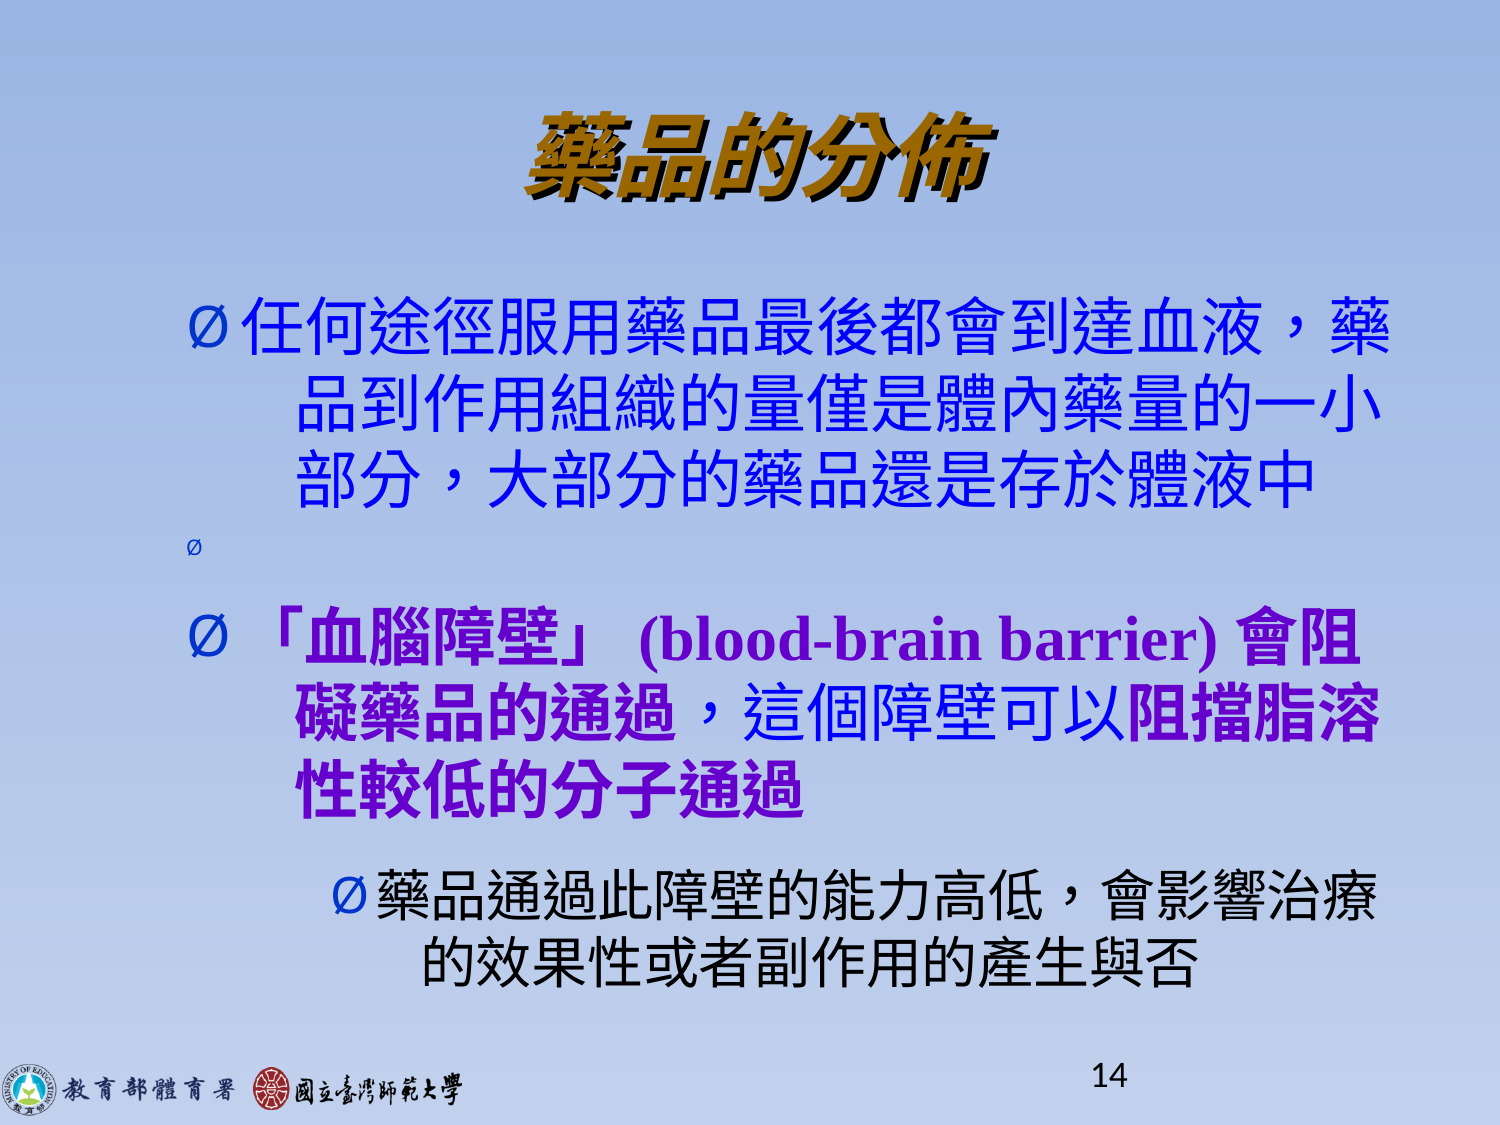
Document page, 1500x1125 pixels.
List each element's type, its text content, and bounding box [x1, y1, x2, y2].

list 任何途徑服用藥品最後都會到達血液，藥品到作用組織的量僅是體內藥量的一小部分，大部分的藥品還是存於體液中 「血腦障壁」(blood-brain barrier)會阻礙藥品的通過，這個障壁可以阻擋脂溶性較低的分子通過 藥品通過此障壁的能力高低，會影響治療的效果性或者副作用的產生與否 [171, 278, 1426, 1010]
title 藥品的分佈 [0, 90, 1500, 201]
text_box [1074, 1042, 1426, 1103]
